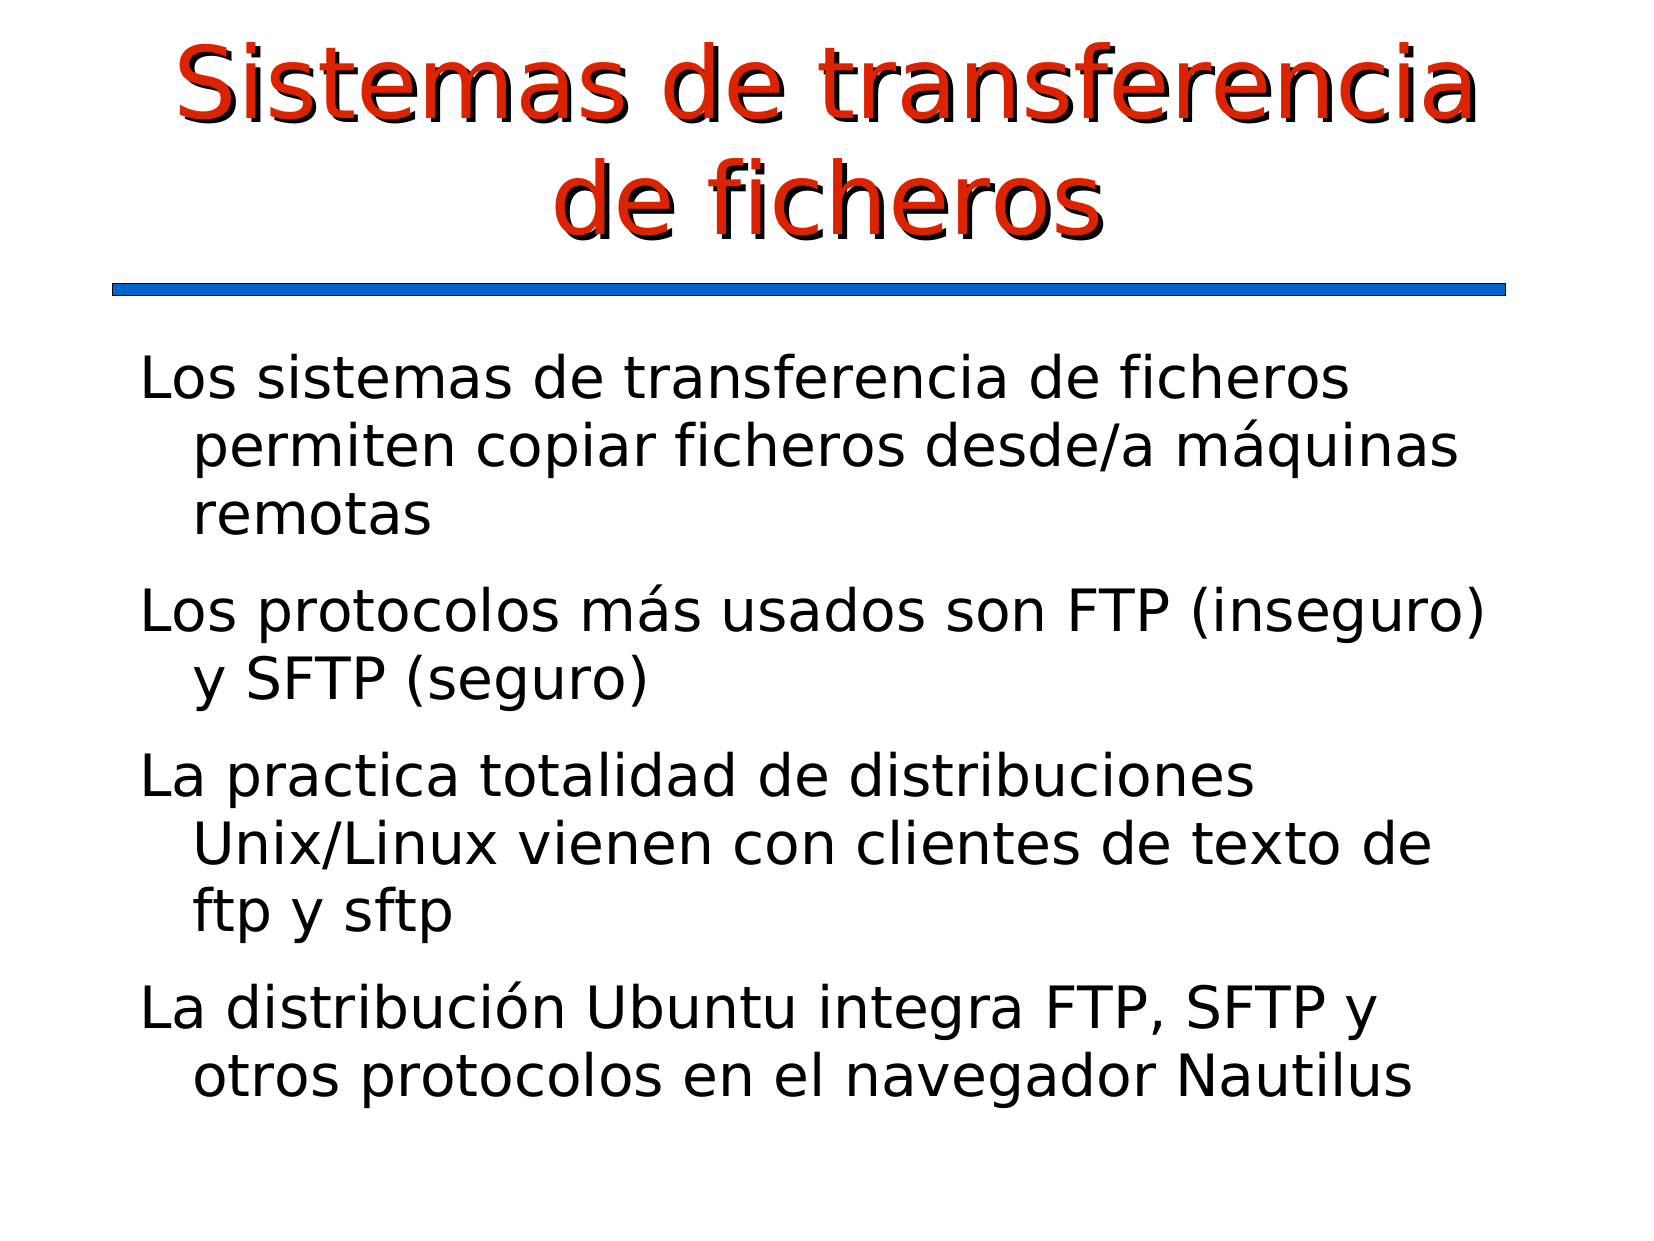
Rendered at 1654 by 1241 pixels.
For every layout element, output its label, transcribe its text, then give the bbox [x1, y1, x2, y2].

list Los sistemas de transferencia de ficheros permiten copiar ficheros desde/a máquinas remotas Los protocolos más usados son FTP (inseguro) y SFTP (seguro) La practica totalidad de distribuciones Unix/Linux vienen con clientes de texto de ftp y sftp La distribución Ubuntu integra FTP, SFTP y otros protocolos en el navegador Nautilus [121, 344, 1534, 1127]
title Sistemas de transferencia de ficheros [121, 25, 1534, 258]
